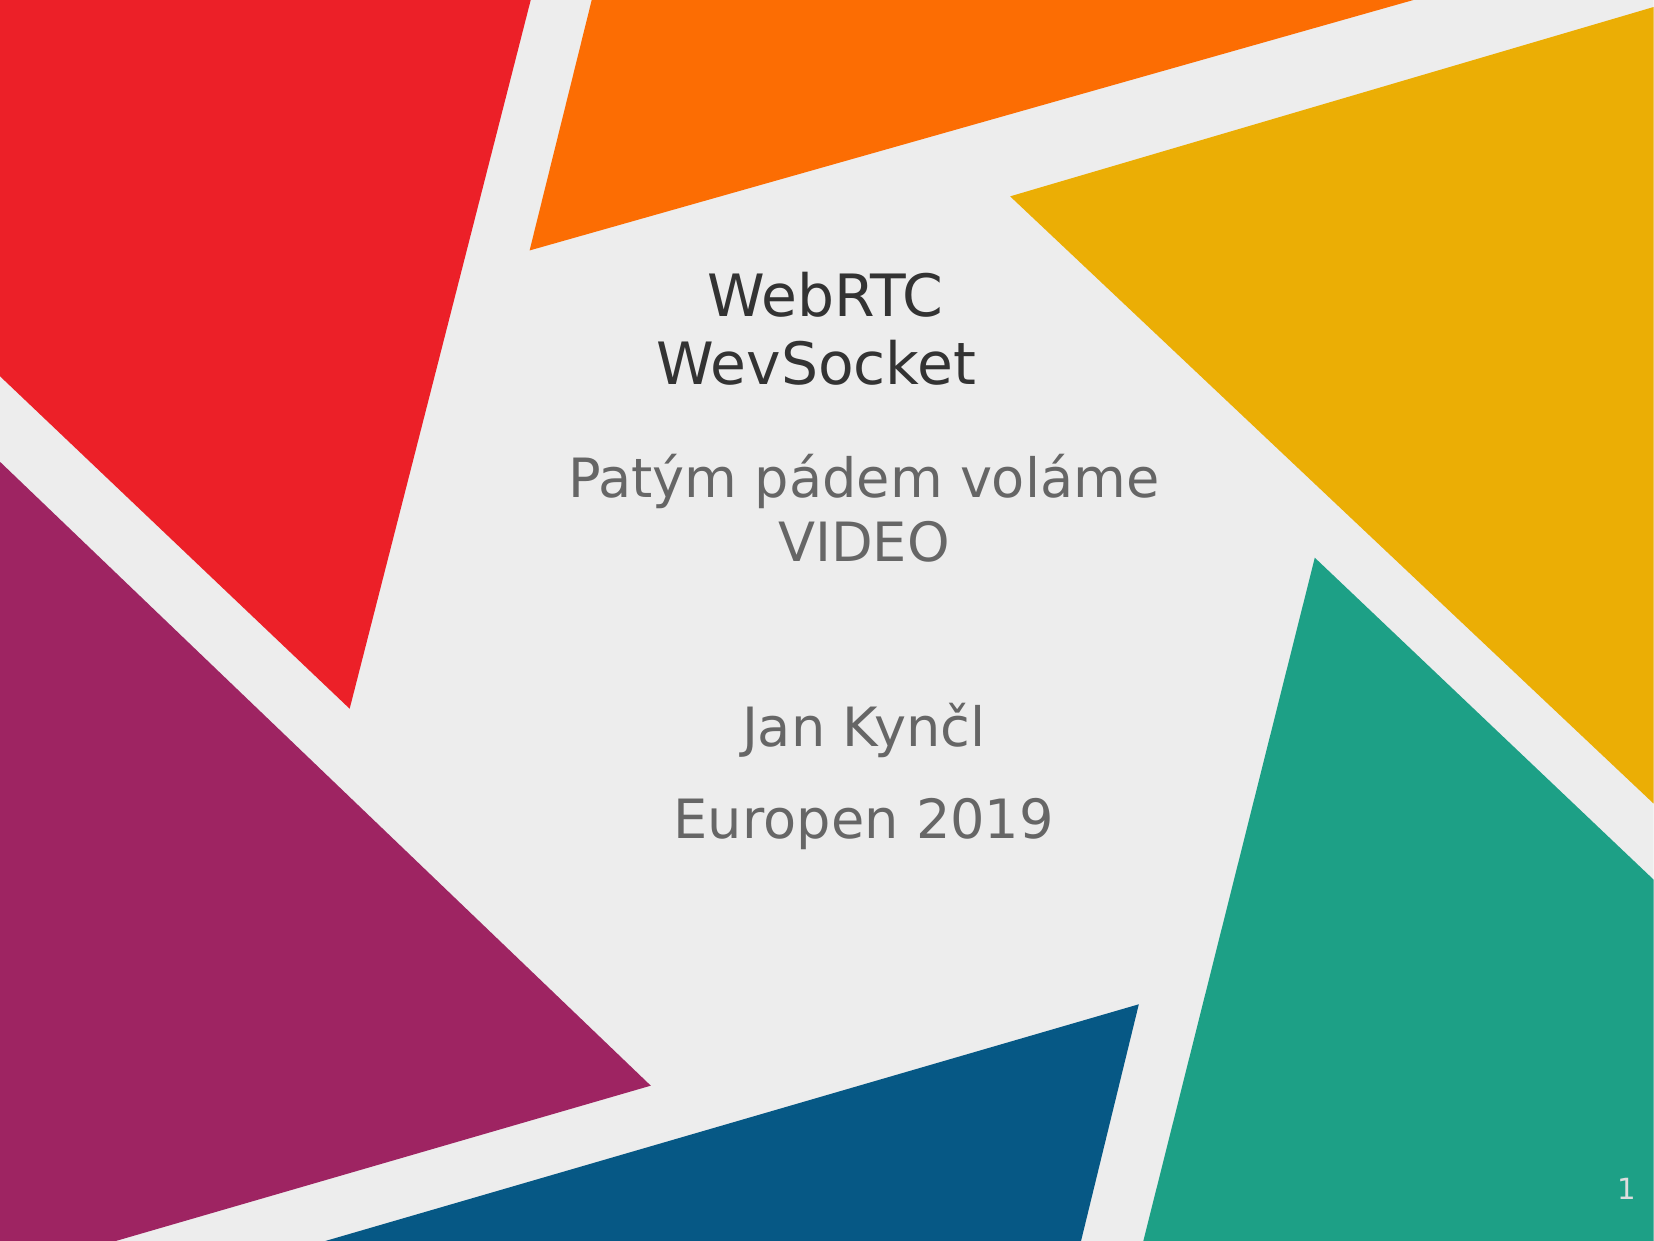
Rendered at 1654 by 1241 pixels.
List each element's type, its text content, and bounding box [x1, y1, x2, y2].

title WebRTC WevSocket [467, 226, 1185, 434]
list Patým pádem voláme VIDEO Jan Kynčl Europen 2019 [467, 447, 1191, 1005]
